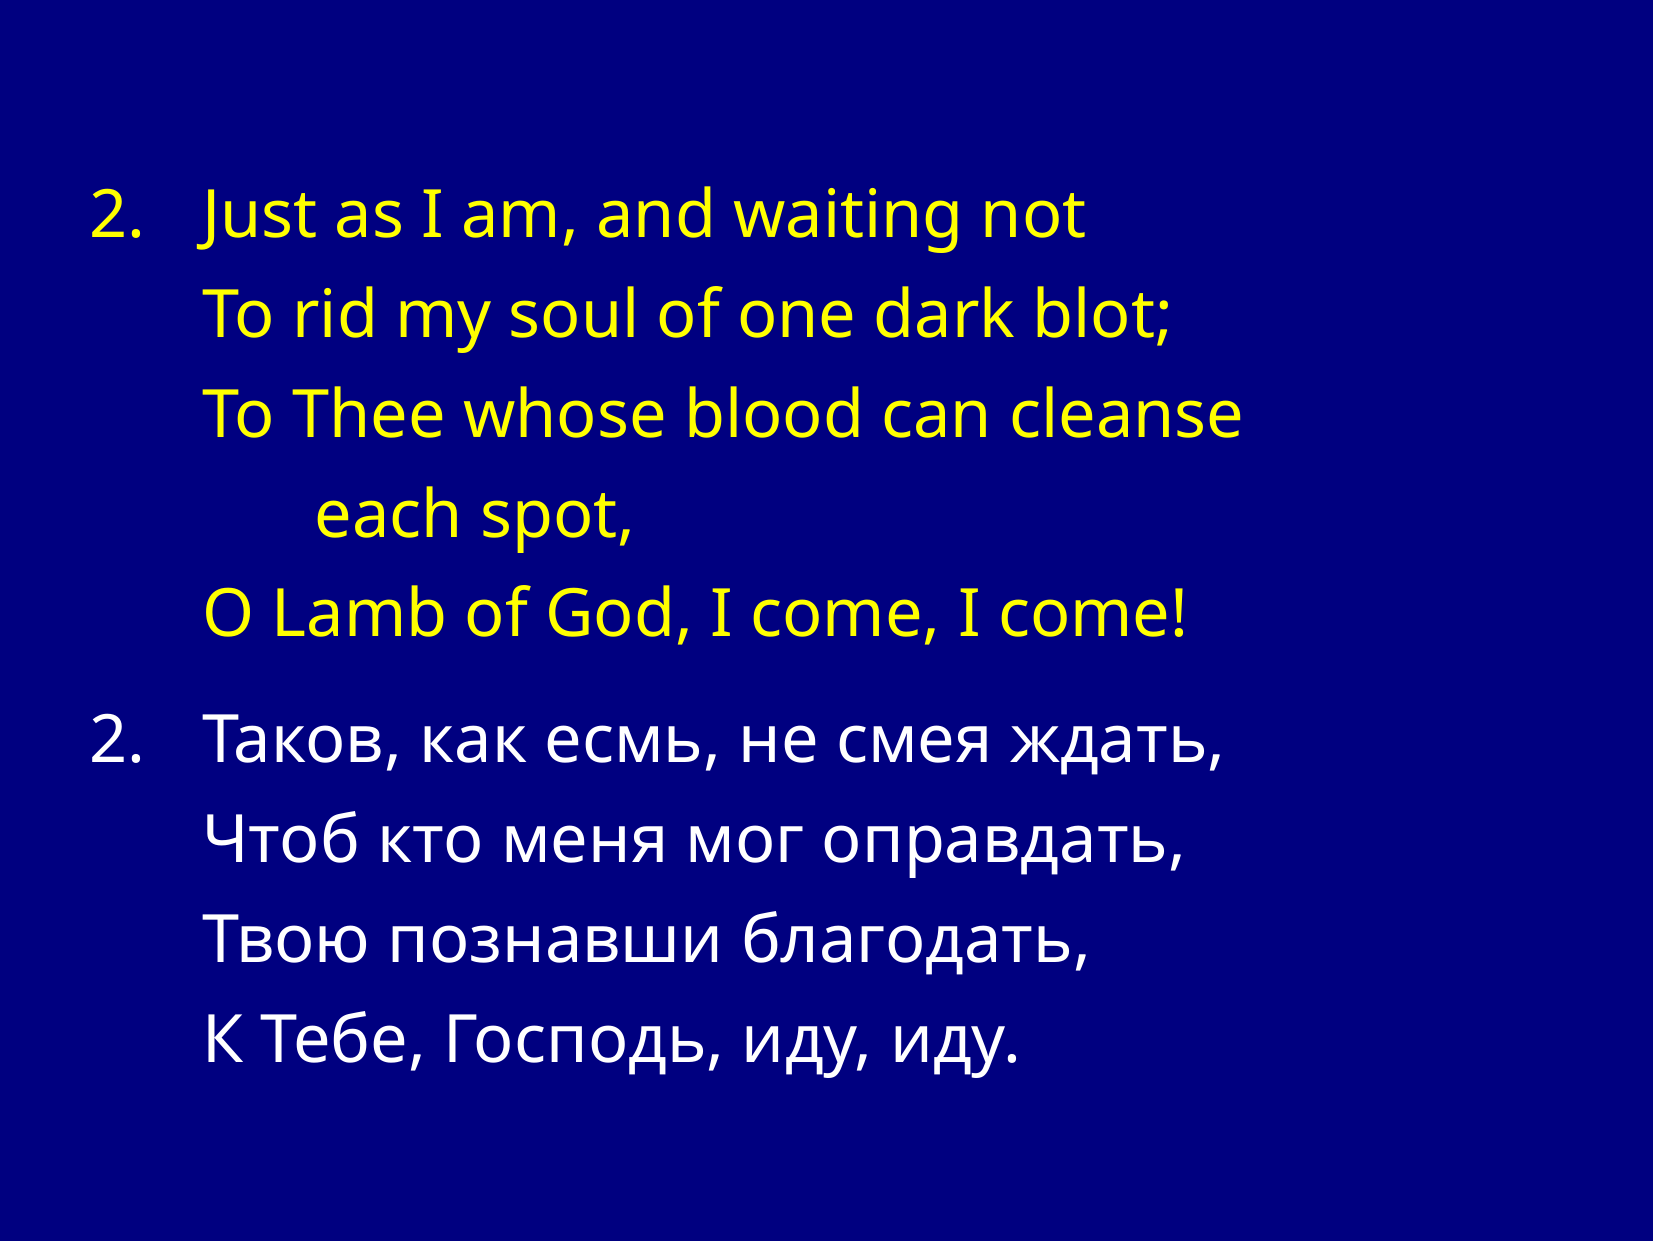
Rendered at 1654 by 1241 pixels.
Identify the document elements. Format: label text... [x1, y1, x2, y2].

text_box 2. Таков, как есмь, не смея ждать, Чтоб кто меня мог оправдать, Твою познавши благодать, К Тебе, Господь, иду, иду. [75, 675, 1576, 1163]
text_box 2. Just as I am, and waiting not To rid my soul of one dark blot; To Thee whose blood can cleanse each spot, O Lamb of God, I come, I come! [75, 150, 1576, 638]
